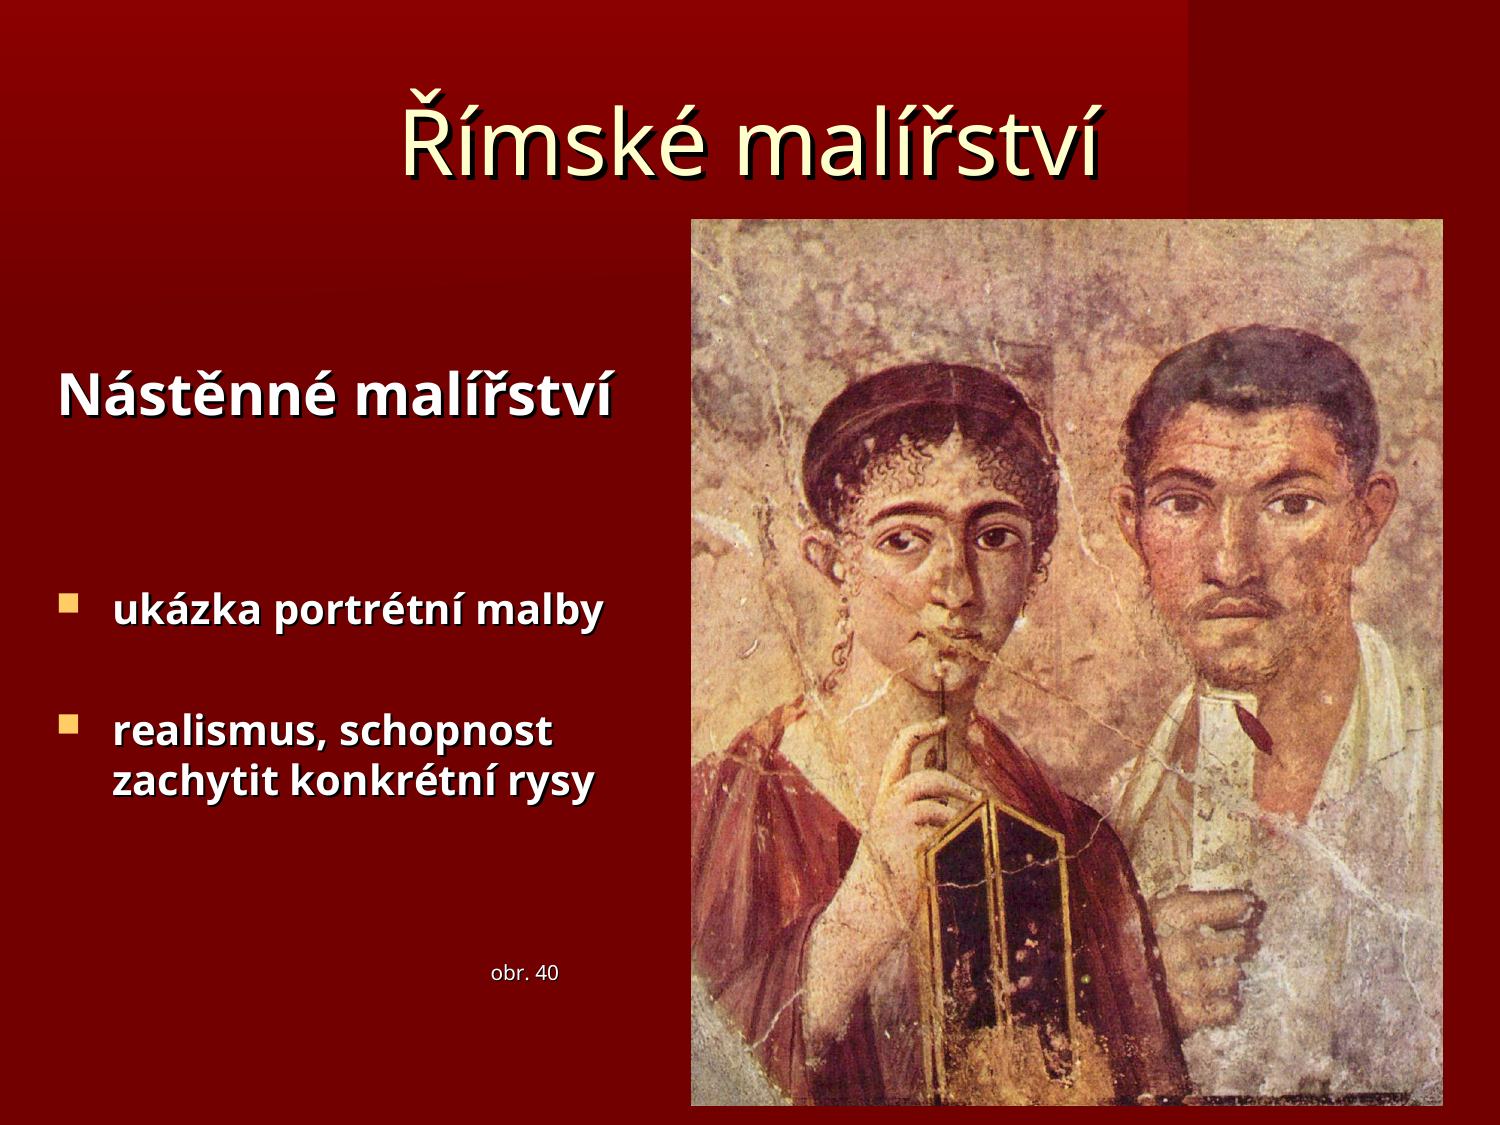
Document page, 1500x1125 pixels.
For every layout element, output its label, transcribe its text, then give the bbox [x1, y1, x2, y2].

list Nástěnné malířství ukázka portrétní malby realismus, schopnost zachytit konkrétní rysy obr. 40 [41, 350, 657, 1023]
text_box [691, 220, 1443, 1107]
title Římské malířství [75, 45, 1426, 233]
